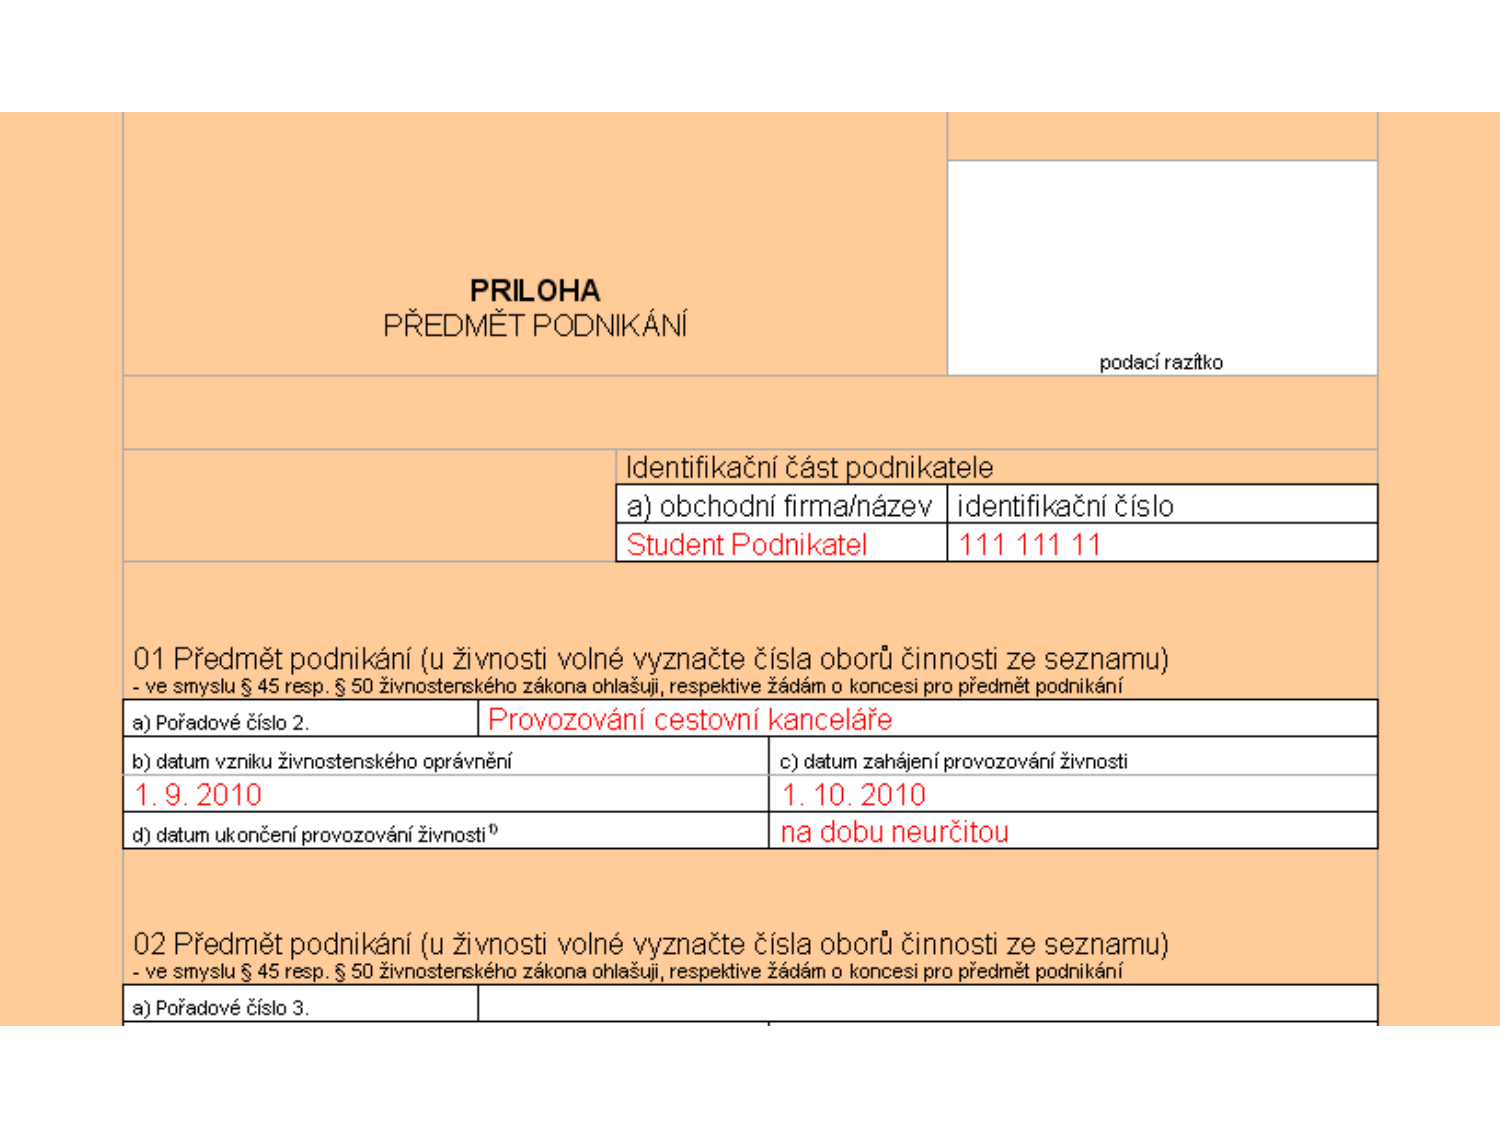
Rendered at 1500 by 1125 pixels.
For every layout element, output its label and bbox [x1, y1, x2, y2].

picture [0, 112, 1500, 1026]
